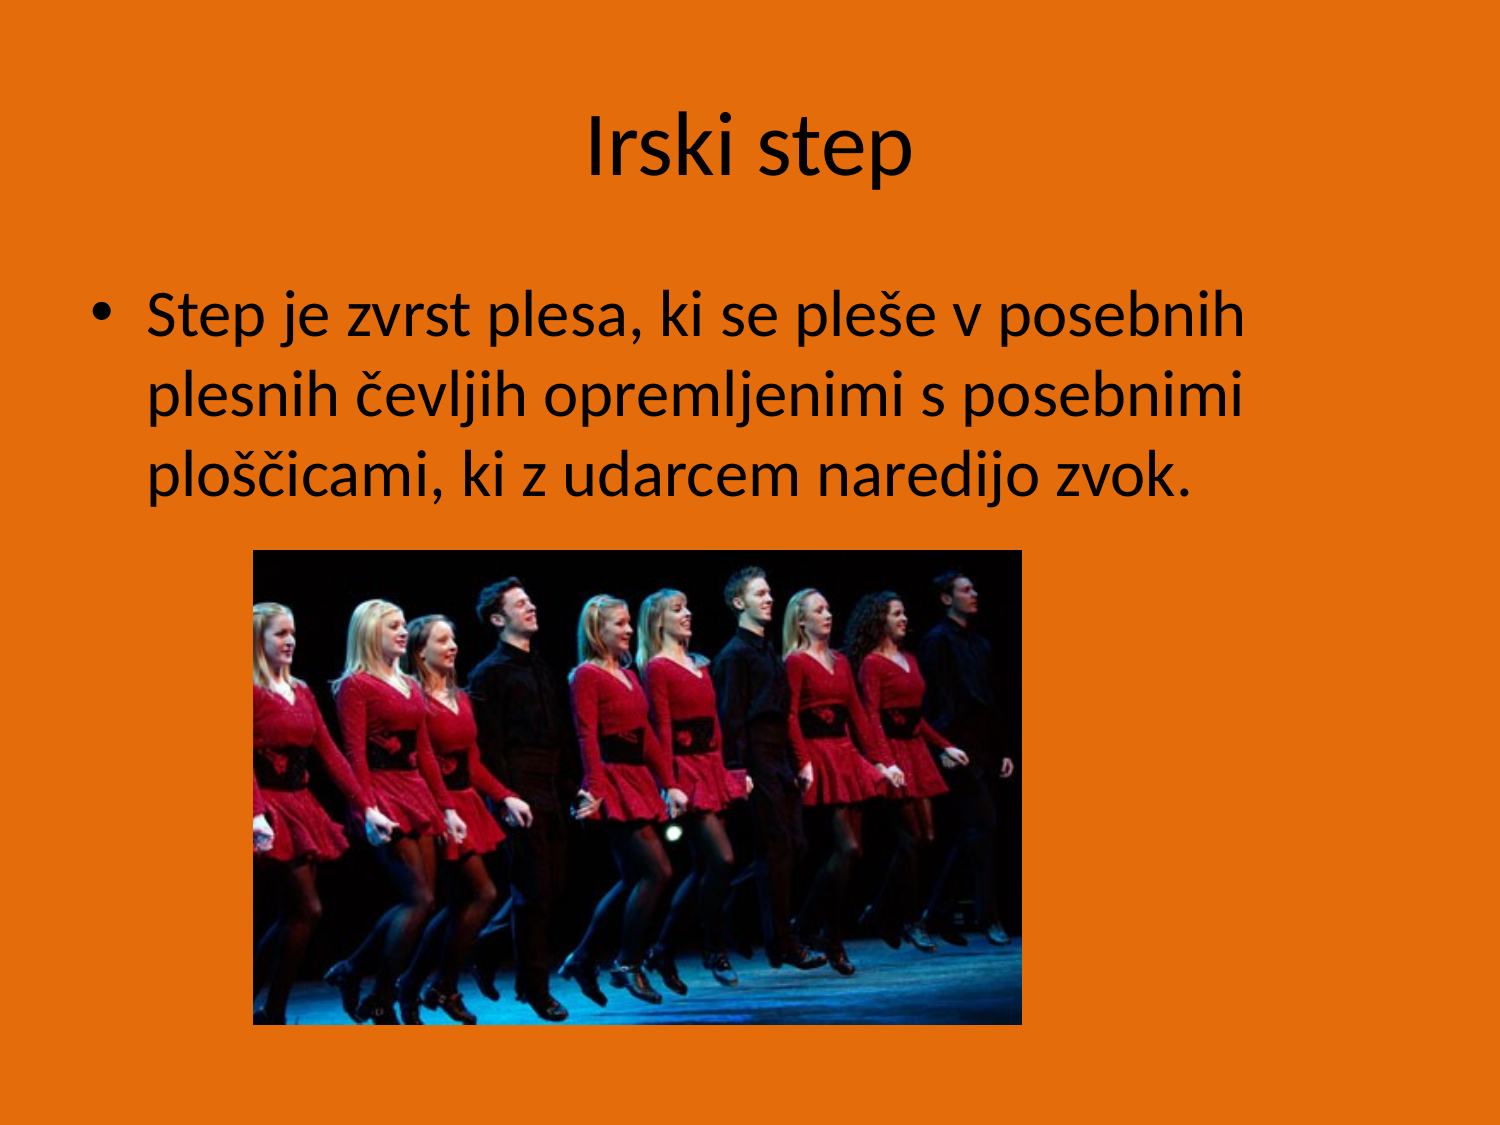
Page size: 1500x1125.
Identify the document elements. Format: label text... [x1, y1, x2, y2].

title Irski step [75, 45, 1425, 233]
picture [253, 550, 1022, 1025]
picture [597, 1012, 616, 1017]
list Step je zvrst plesa, ki se pleše v posebnih plesnih čevljih opremljenimi s posebnimi ploščicami, ki z udarcem naredijo zvok. [75, 262, 1425, 1005]
